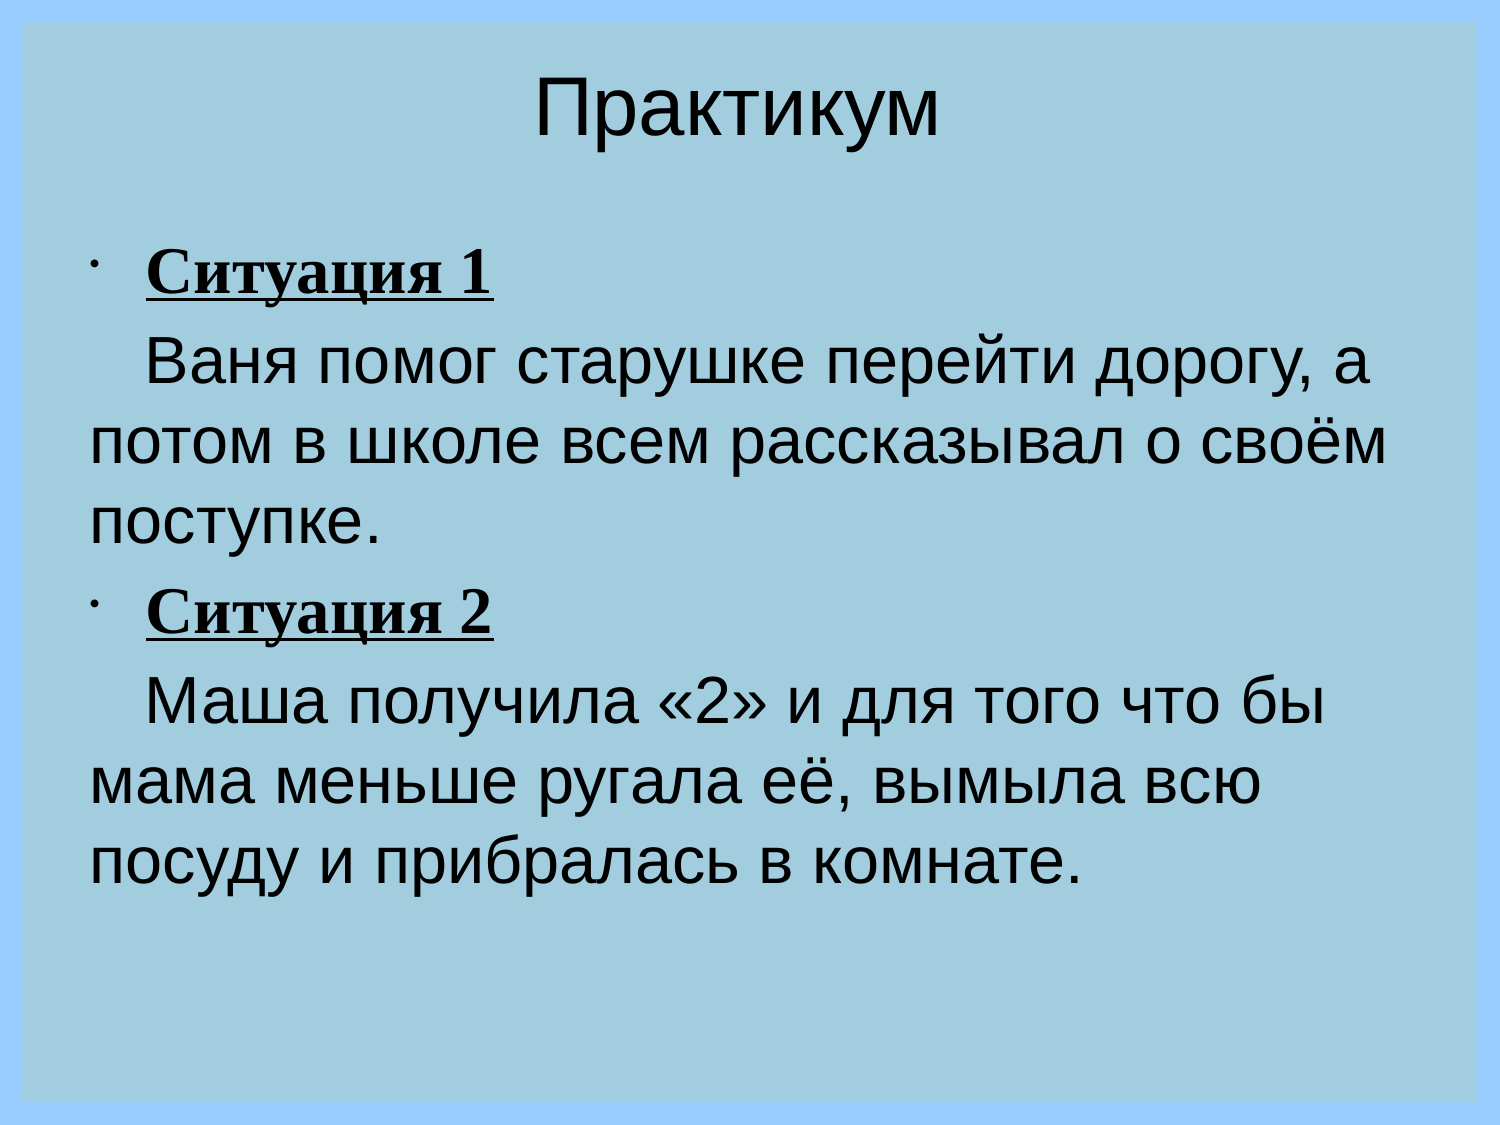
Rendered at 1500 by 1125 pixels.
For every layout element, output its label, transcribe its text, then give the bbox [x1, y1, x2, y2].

list Ситуация 1 Ваня помог старушке перейти дорогу, а потом в школе всем рассказывал о своём поступке. Ситуация 2 Маша получила «2» и для того что бы мама меньше ругала её, вымыла всю посуду и прибралась в комнате. [74, 219, 1425, 1005]
title Практикум [74, 45, 1425, 197]
